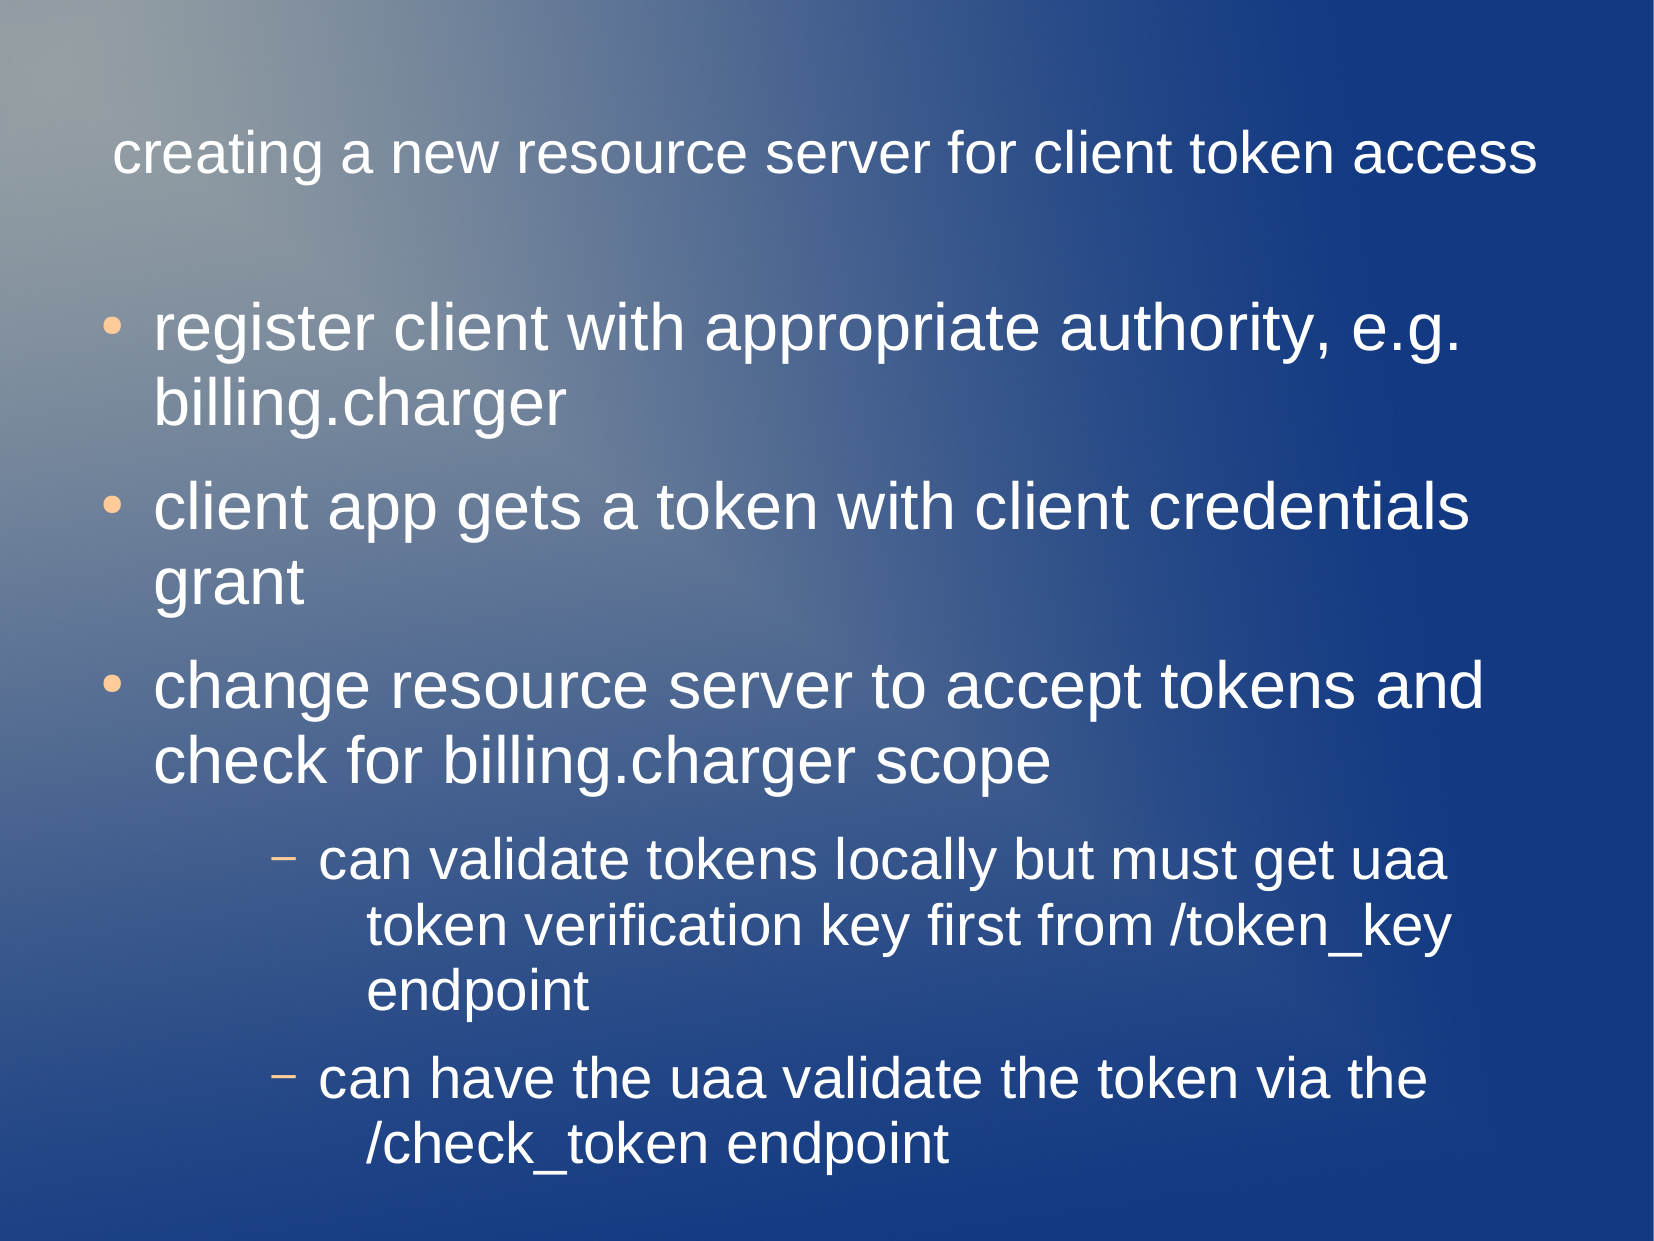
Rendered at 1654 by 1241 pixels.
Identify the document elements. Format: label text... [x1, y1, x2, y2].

list register client with appropriate authority, e.g. billing.charger client app gets a token with client credentials grant change resource server to accept tokens and check for billing.charger scope can validate tokens locally but must get uaa token verification key first from /token_key endpoint can have the uaa validate the token via the /check_token endpoint [82, 290, 1571, 1177]
title creating a new resource server for client token access [82, 49, 1571, 257]
picture [0, 0, 1654, 1241]
